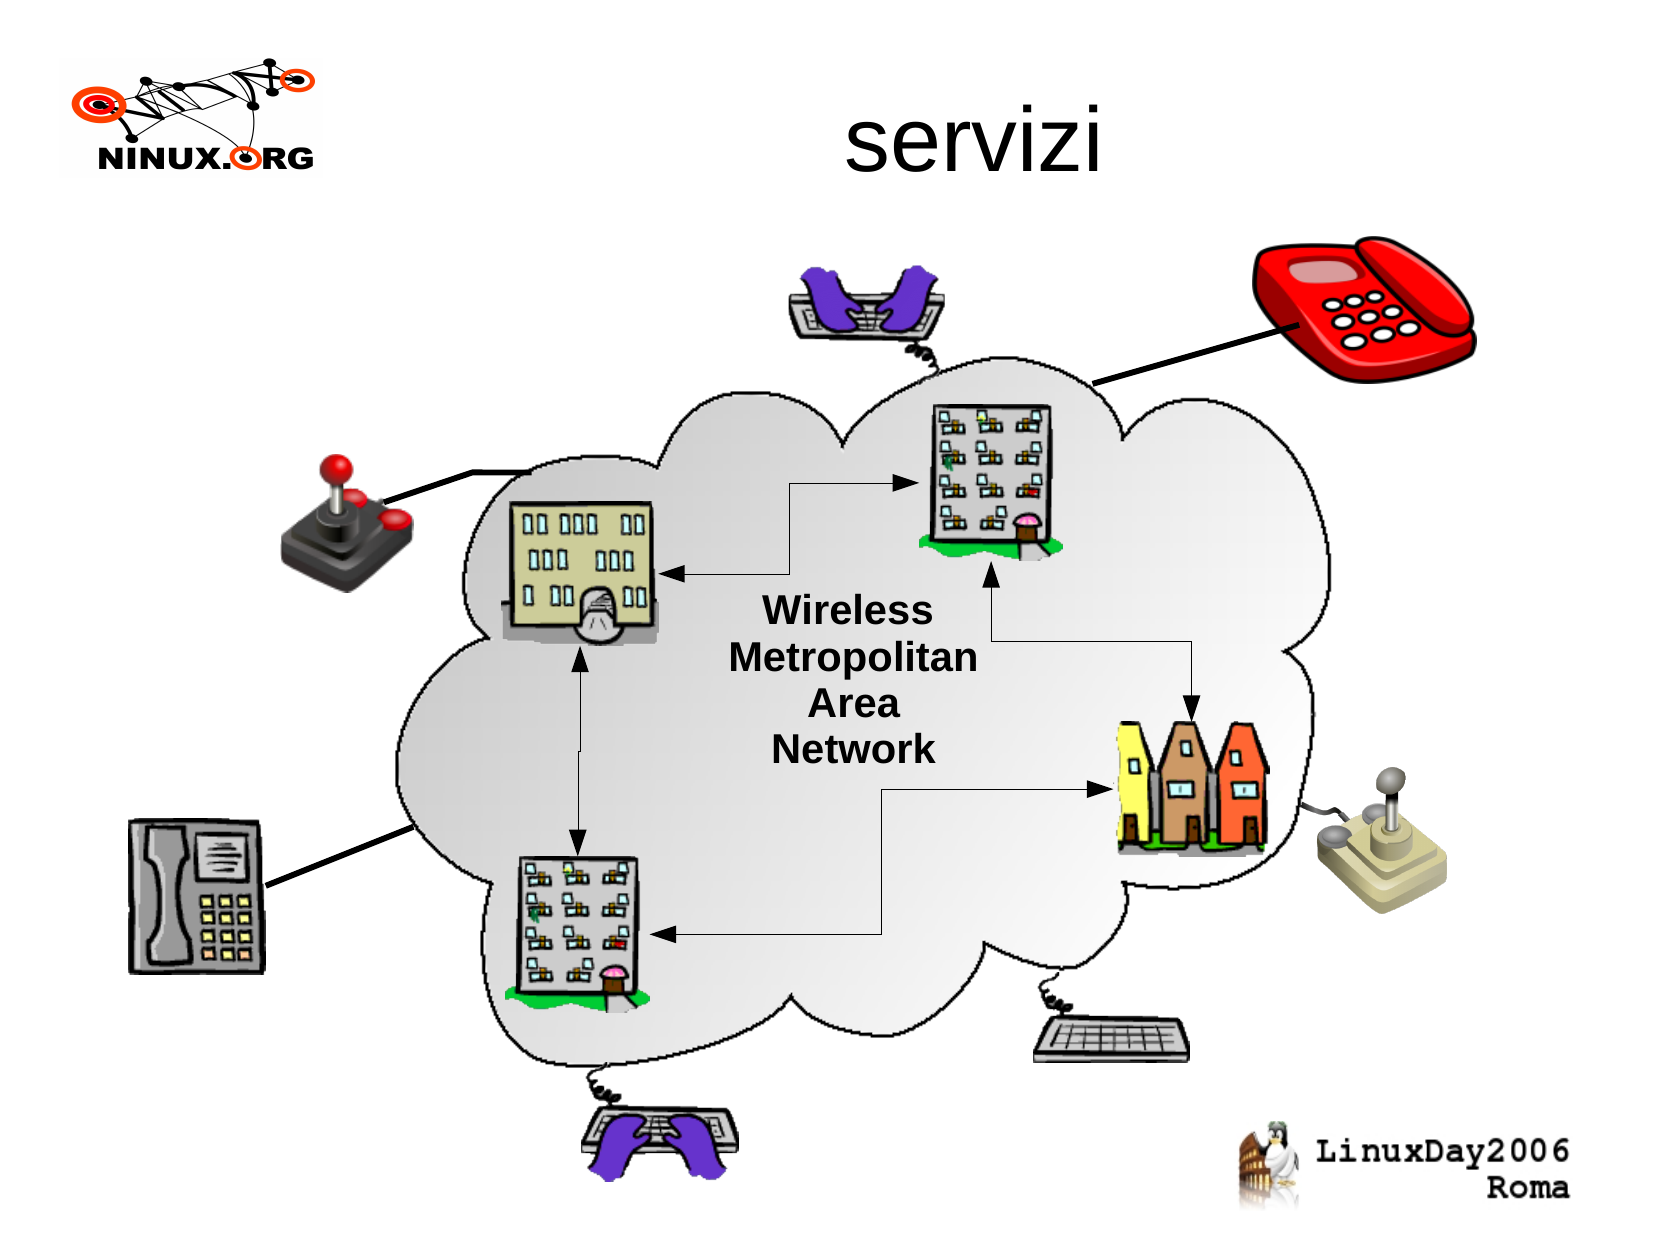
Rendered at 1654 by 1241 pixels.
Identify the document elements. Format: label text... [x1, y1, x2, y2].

picture [280, 236, 1477, 1182]
picture [1234, 1121, 1589, 1211]
picture [128, 818, 266, 975]
title servizi [383, 43, 1565, 237]
picture [59, 58, 323, 178]
